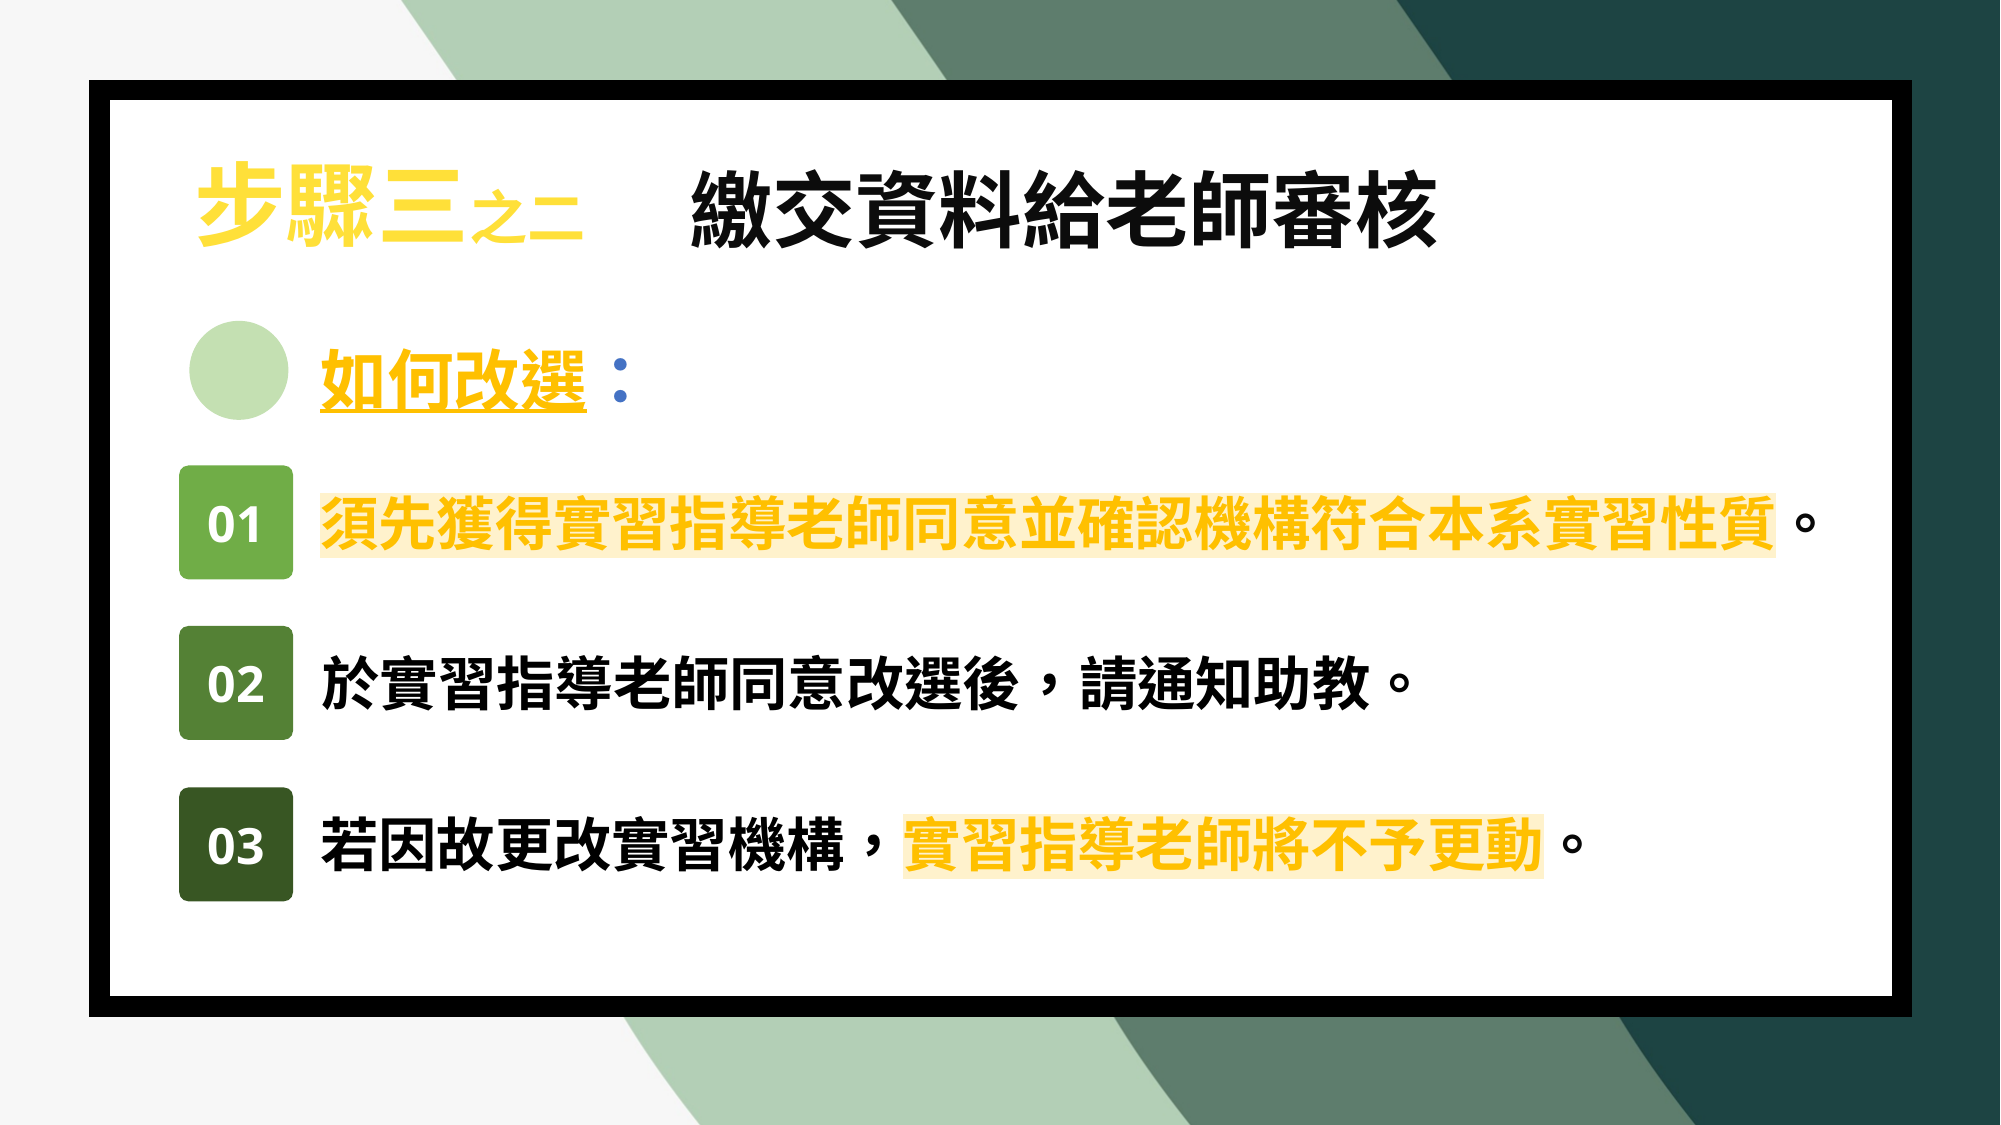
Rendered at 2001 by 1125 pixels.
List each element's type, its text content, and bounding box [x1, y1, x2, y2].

text_box 於實習指導老師同意改選後，請通知助教。 [306, 640, 1696, 726]
text_box 01 [179, 465, 294, 580]
text_box 03 [179, 787, 294, 902]
text_box 如何改選： [305, 331, 1875, 428]
text_box 若因故更改實習機構，實習指導老師將不予更動。 [305, 800, 1694, 887]
text_box [100, 90, 1902, 1006]
text_box 步驟三之二 [179, 140, 749, 267]
text_box 繳交資料給老師審核 [674, 151, 1591, 266]
text_box 02 [179, 625, 294, 740]
text_box 須先獲得實習指導老師同意並確認機構符合本系實習性質。 [305, 479, 1875, 566]
picture [0, 0, 2000, 1125]
